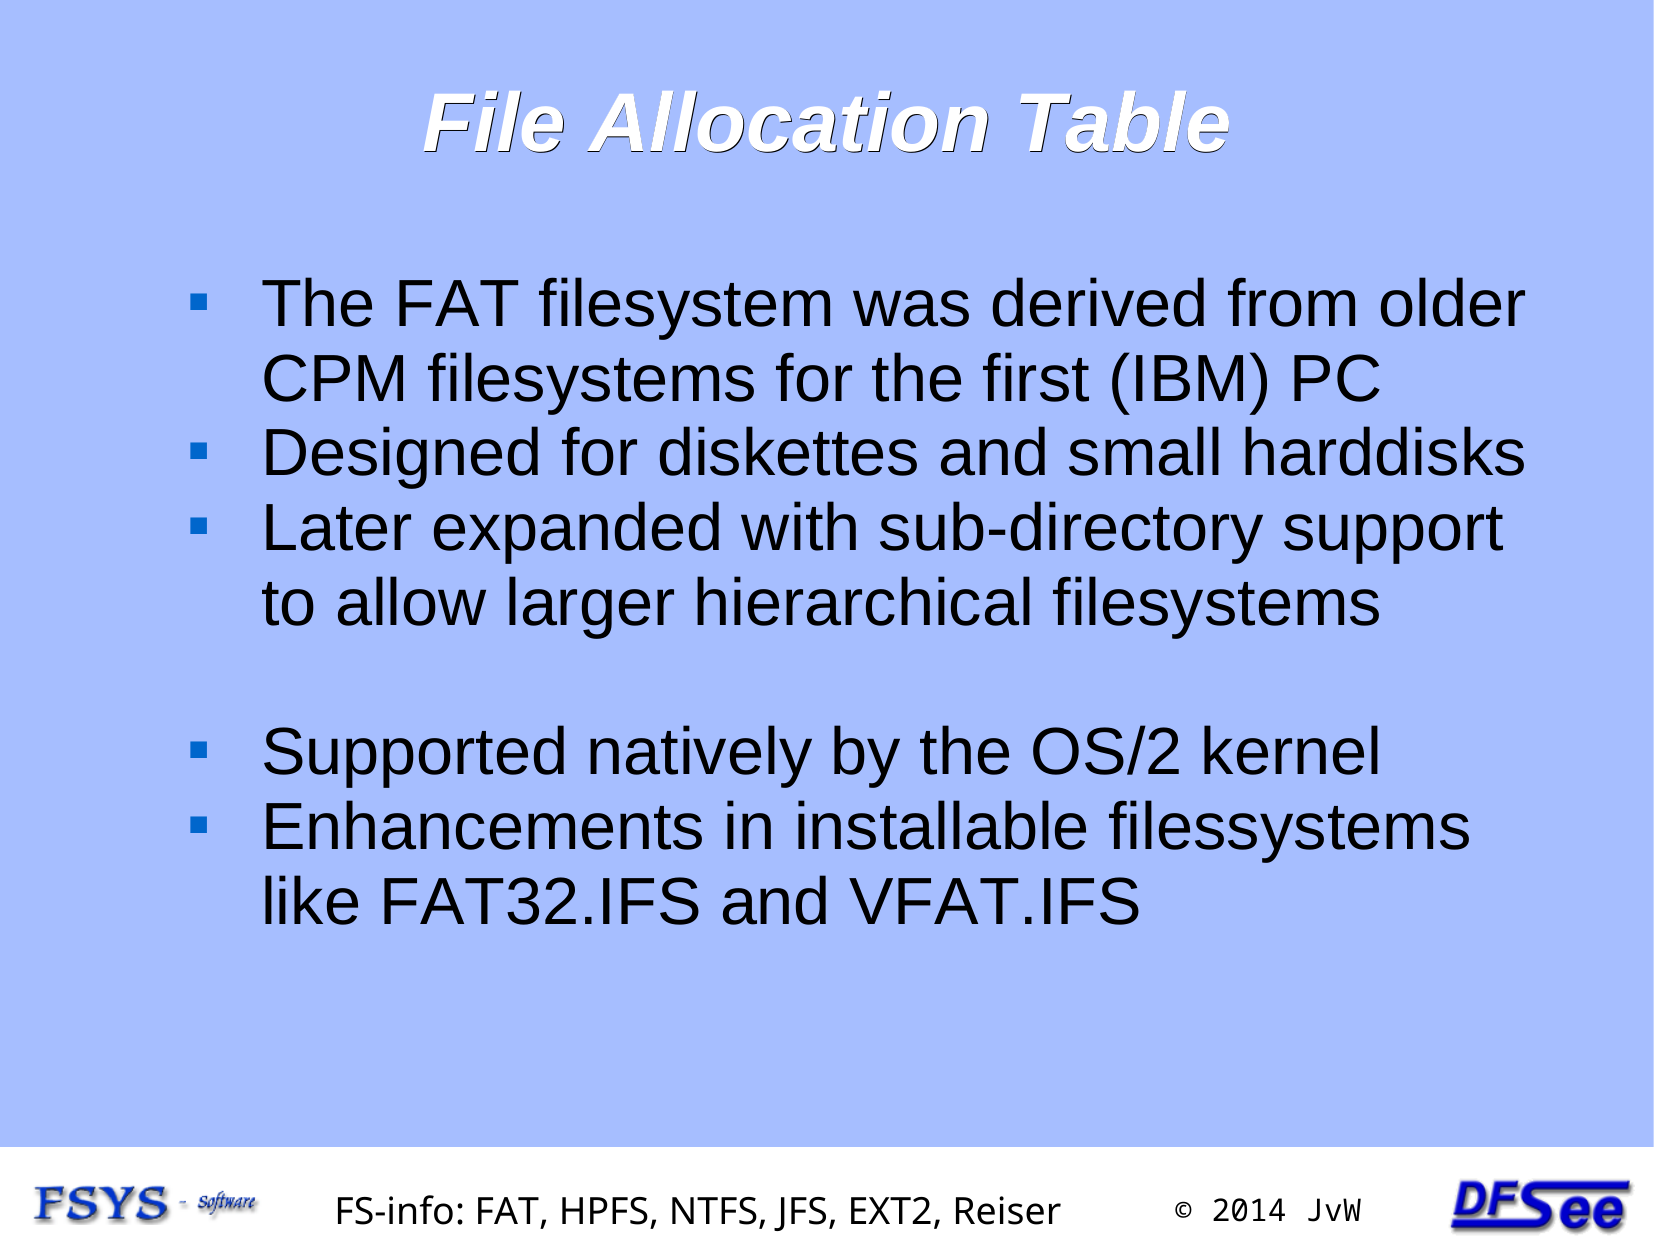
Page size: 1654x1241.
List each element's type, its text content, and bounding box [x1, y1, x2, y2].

list The FAT filesystem was derived from older CPM filesystems for the first (IBM) PC Designed for diskettes and small harddisks Later expanded with sub-directory support to allow larger hierarchical filesystems Supported natively by the OS/2 kernel Enhancements in installable filessystems like FAT32.IFS and VFAT.IFS [178, 265, 1570, 1147]
picture [1446, 1177, 1635, 1241]
picture [29, 1181, 265, 1225]
title File Allocation Table [121, 19, 1534, 227]
